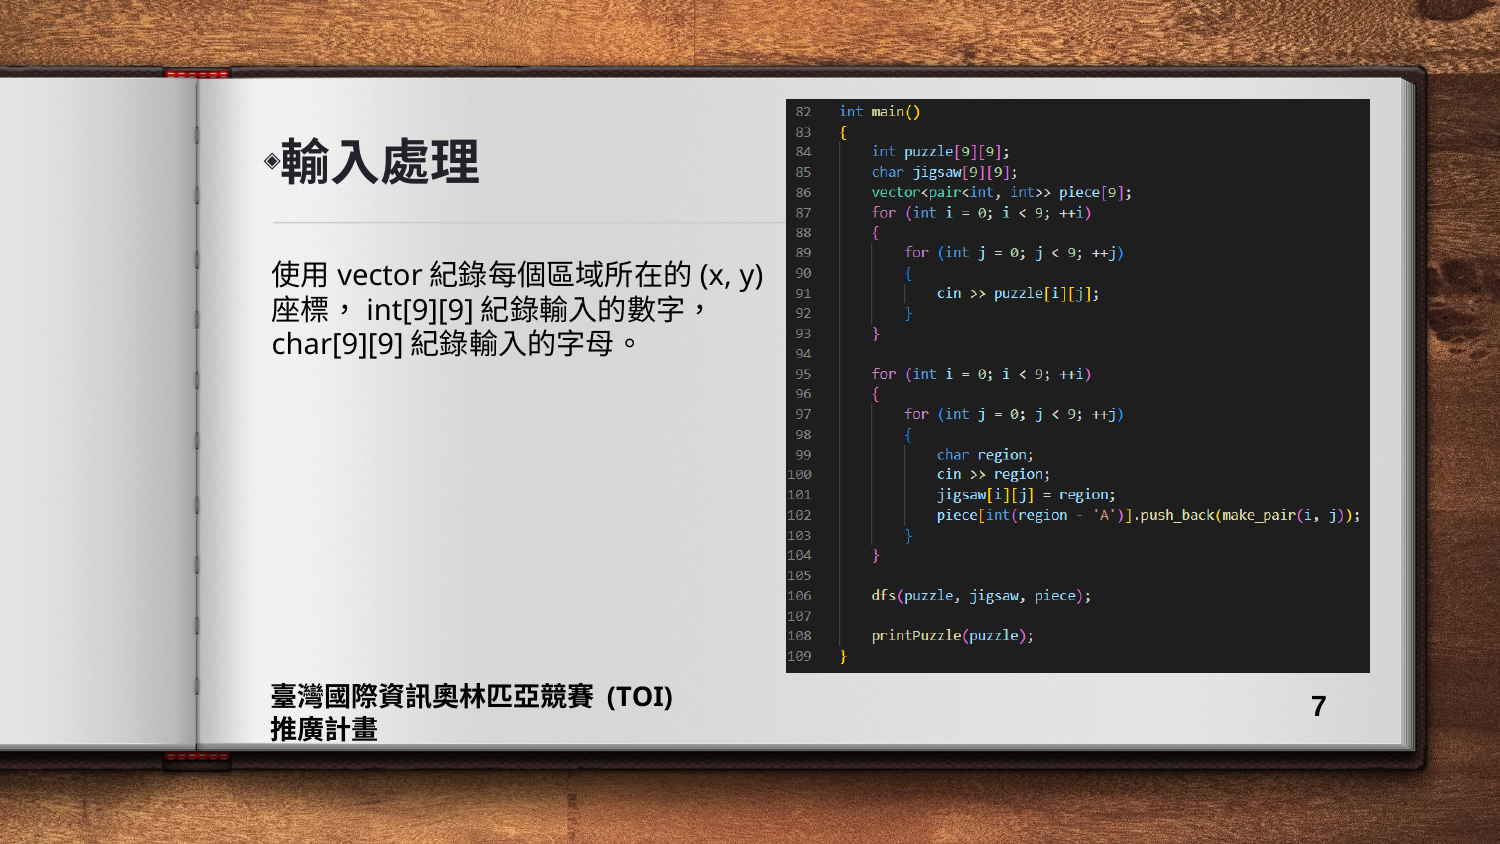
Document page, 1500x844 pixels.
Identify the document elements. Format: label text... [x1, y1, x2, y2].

text_box 使用vector紀錄每個區域所在的(x, y) 座標，int[9][9]紀錄輸入的數字， char[9][9]紀錄輸入的字母。 [256, 248, 761, 370]
text_box 輸入處理 [248, 115, 786, 205]
picture [786, 99, 1370, 673]
text_box 7 [1295, 672, 1386, 737]
